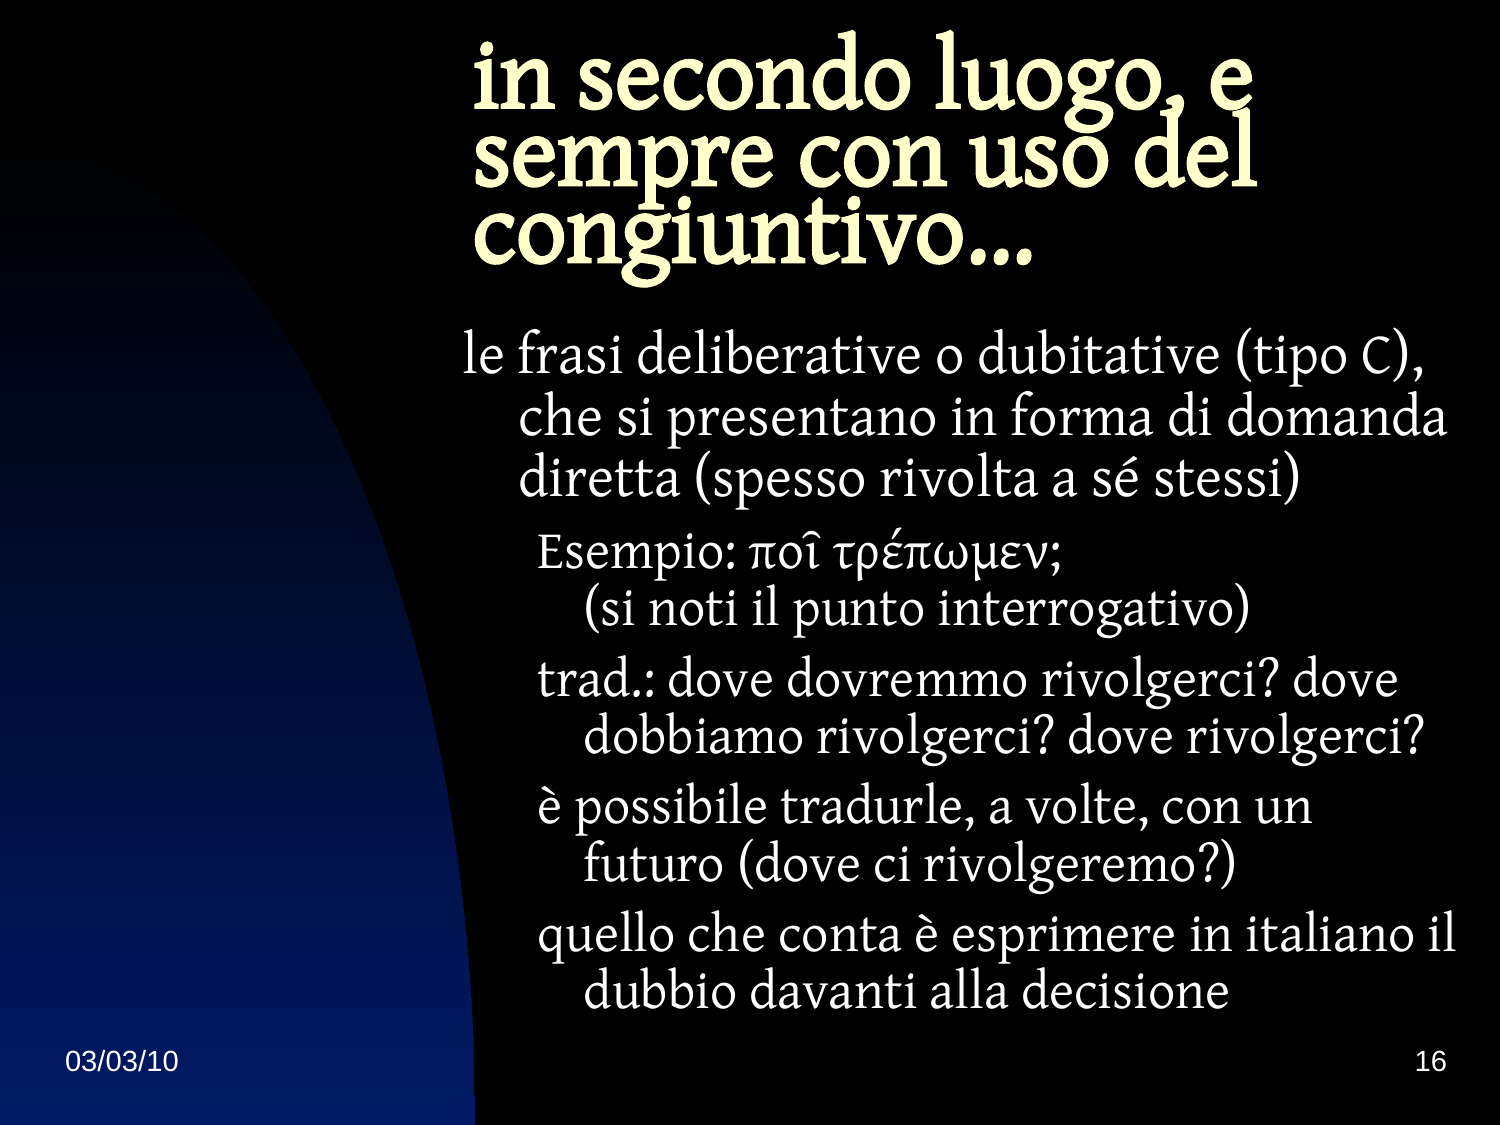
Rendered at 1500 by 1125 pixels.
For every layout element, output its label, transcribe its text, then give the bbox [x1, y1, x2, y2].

title in secondo luogo, e sempre con uso del congiuntivo... [472, 27, 1460, 296]
list le frasi deliberative o dubitative (tipo C), che si presentano in forma di domanda diretta (spesso rivolta a sé stessi) Esempio: ποῖ τρέπωμεν; (si noti il punto interrogativo) trad.: dove dovremmo rivolgerci? dove dobbiamo rivolgerci? dove rivolgerci? è possibile tradurle, a volte, con un futuro (dove ci rivolgeremo?) quello che conta è esprimere in italiano il dubbio davanti alla decisione [462, 324, 1463, 1120]
